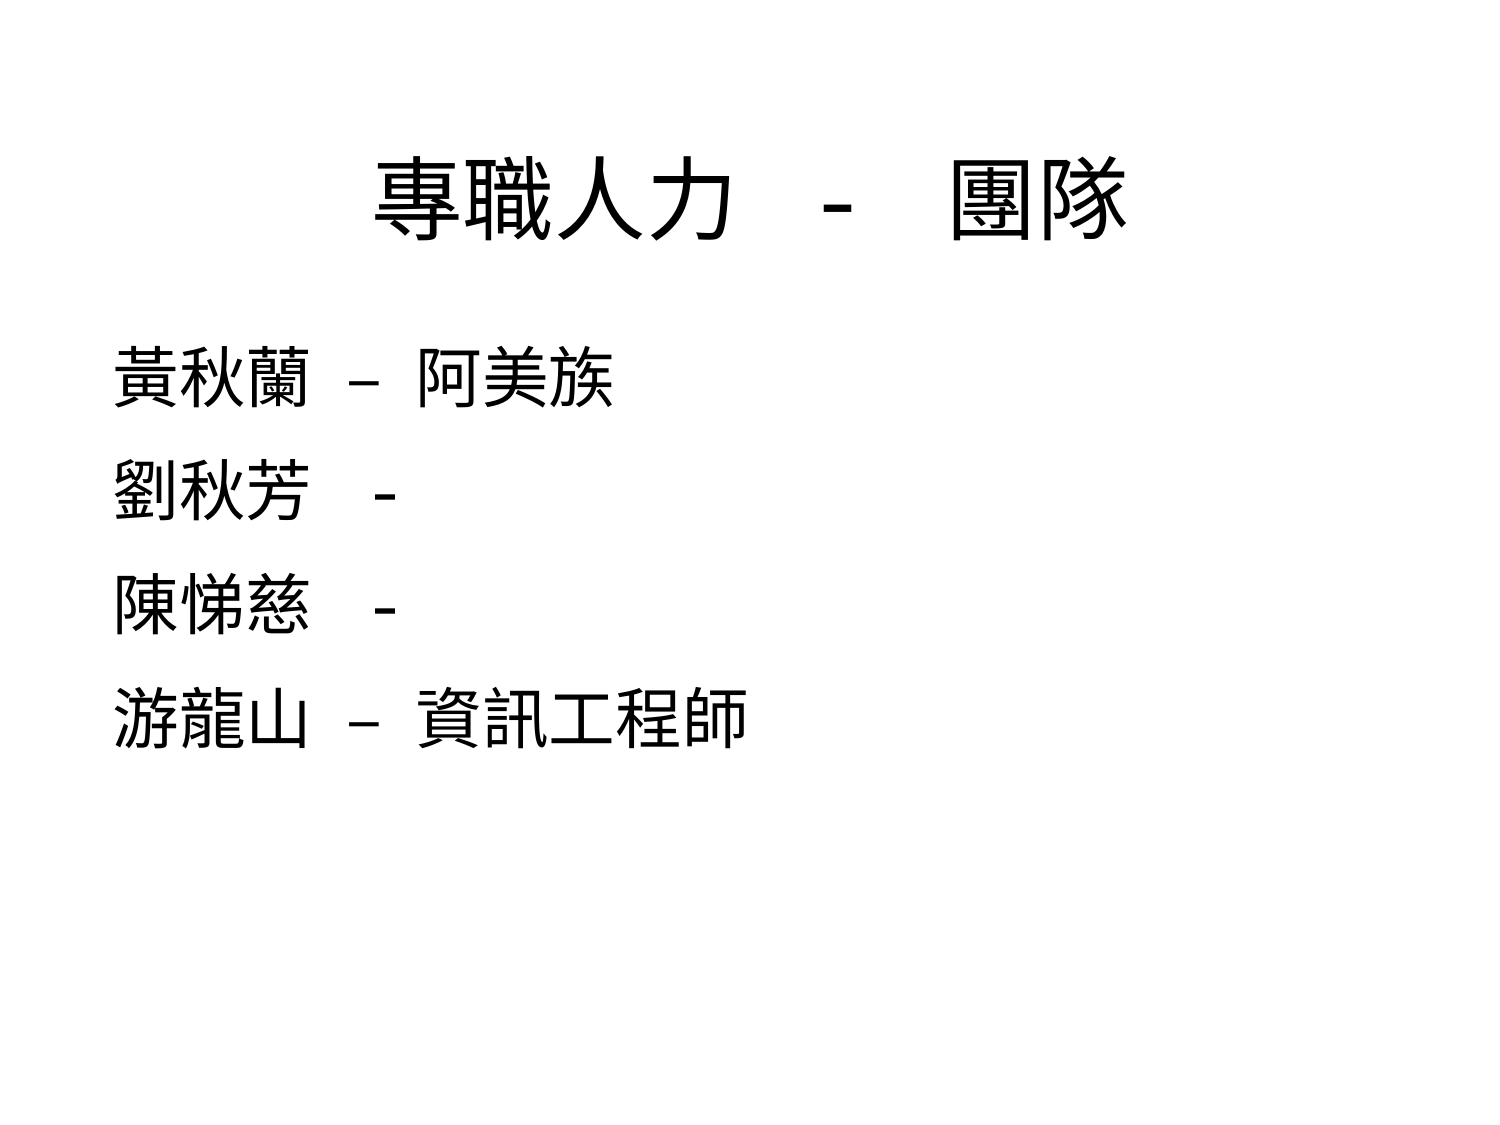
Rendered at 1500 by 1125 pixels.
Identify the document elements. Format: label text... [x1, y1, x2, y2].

title 專職人力 - 團隊 [112, 83, 1388, 305]
list 黃秋蘭 – 阿美族 劉秋芳 - 陳悌慈 - 游龍山 – 資訊工程師 [112, 324, 1388, 986]
